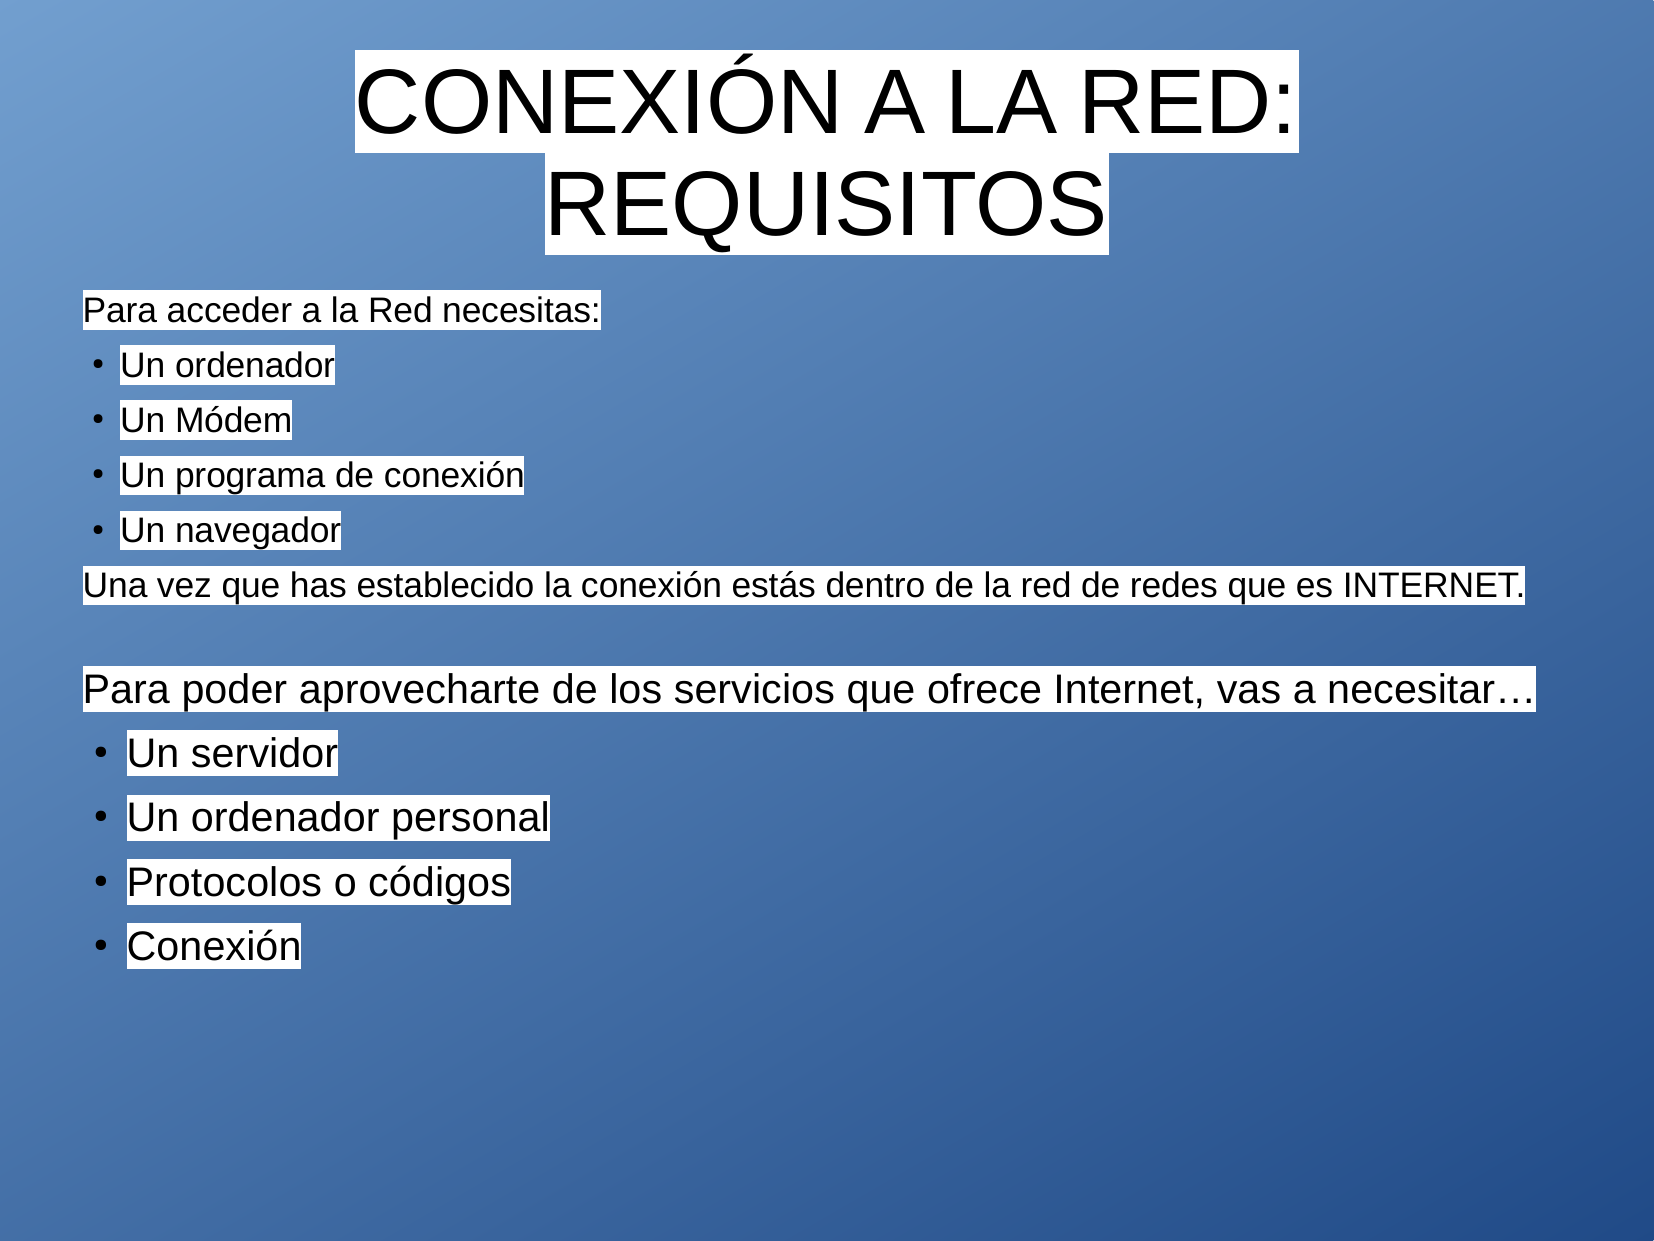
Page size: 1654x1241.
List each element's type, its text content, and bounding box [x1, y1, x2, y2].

list Para poder aprovecharte de los servicios que ofrece Internet, vas a necesitar… Un servidor Un ordenador personal Protocolos o códigos Conexión [82, 665, 1571, 1009]
list Para acceder a la Red necesitas: Un ordenador Un Módem Un programa de conexión Un navegador Una vez que has establecido la conexión estás dentro de la red de redes que es INTERNET. [82, 290, 1571, 634]
title CONEXIÓN A LA RED: REQUISITOS [82, 49, 1571, 257]
